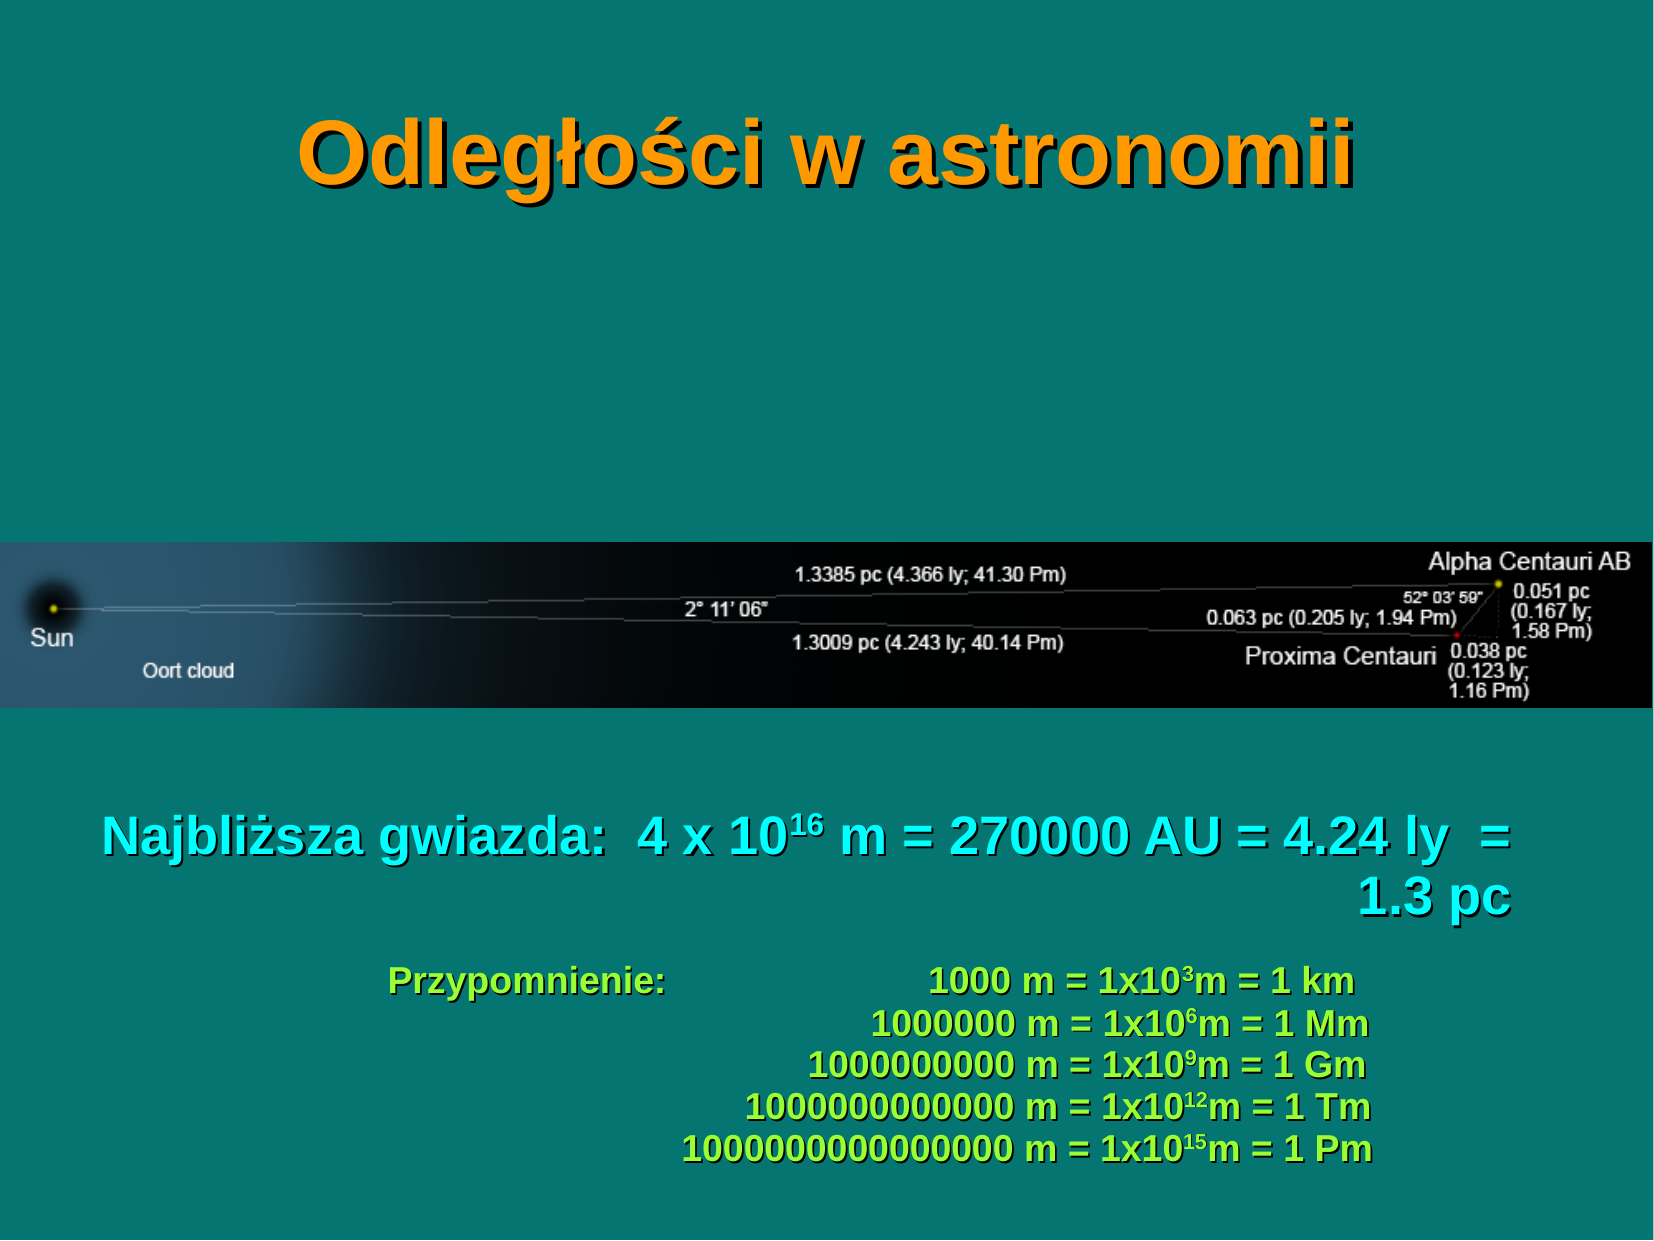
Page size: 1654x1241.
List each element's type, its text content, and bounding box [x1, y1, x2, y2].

text_box Przypomnienie: 1000 m = 1x103m = 1 km 1000000 m = 1x106m = 1 Mm 1000000000 m = 1x109m = 1 Gm 1000000000000 m = 1x1012m = 1 Tm 1000000000000000 m = 1x1015m = 1 Pm [372, 952, 1388, 1185]
title Odległości w astronomii [82, 49, 1571, 257]
text_box Najbliższa gwiazda: 4 x 1016 m = 270000 AU = 4.24 ly = 1.3 pc [86, 797, 1570, 936]
picture [0, 542, 1652, 708]
